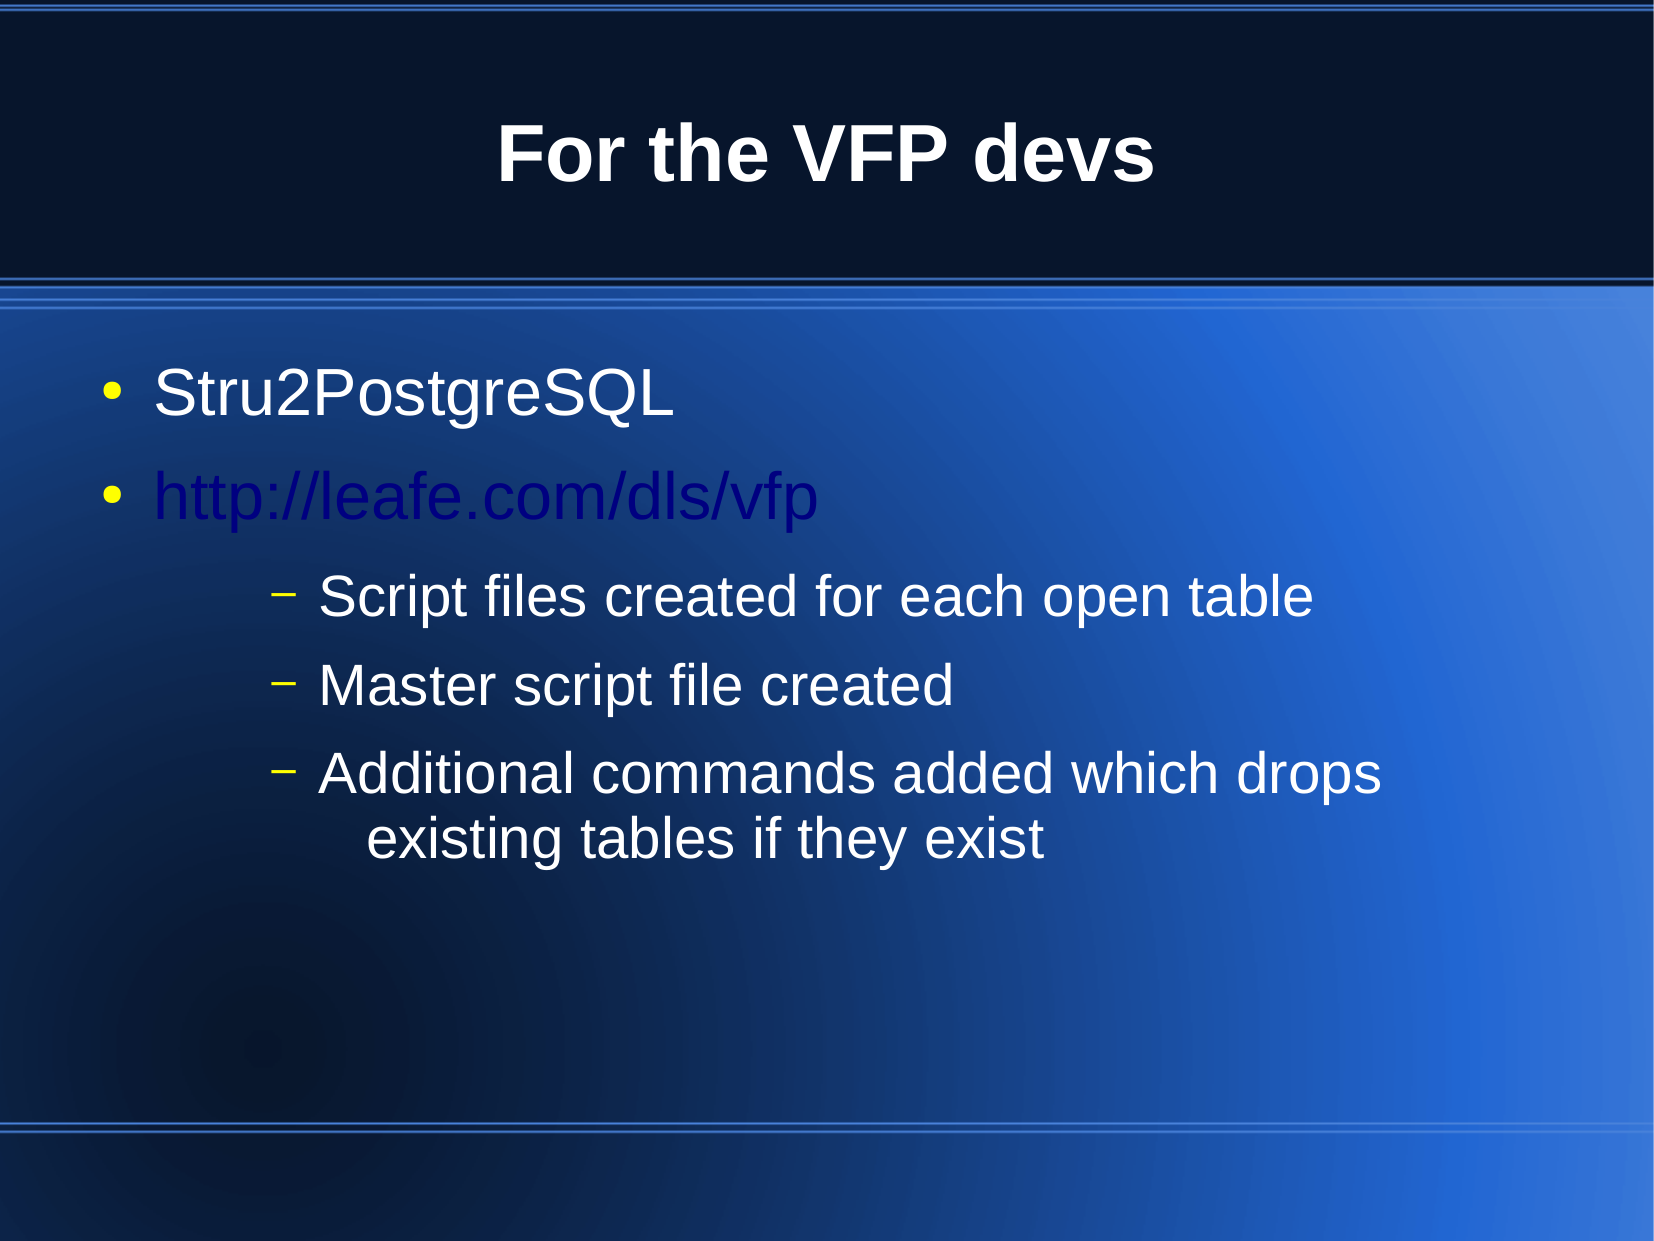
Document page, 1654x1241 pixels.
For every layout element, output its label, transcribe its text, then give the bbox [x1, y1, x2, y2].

list Stru2PostgreSQL http://leafe.com/dls/vfp Script files created for each open table Master script file created Additional commands added which drops existing tables if they exist [82, 355, 1571, 1075]
picture [0, 0, 1654, 1241]
title For the VFP devs [82, 49, 1571, 257]
